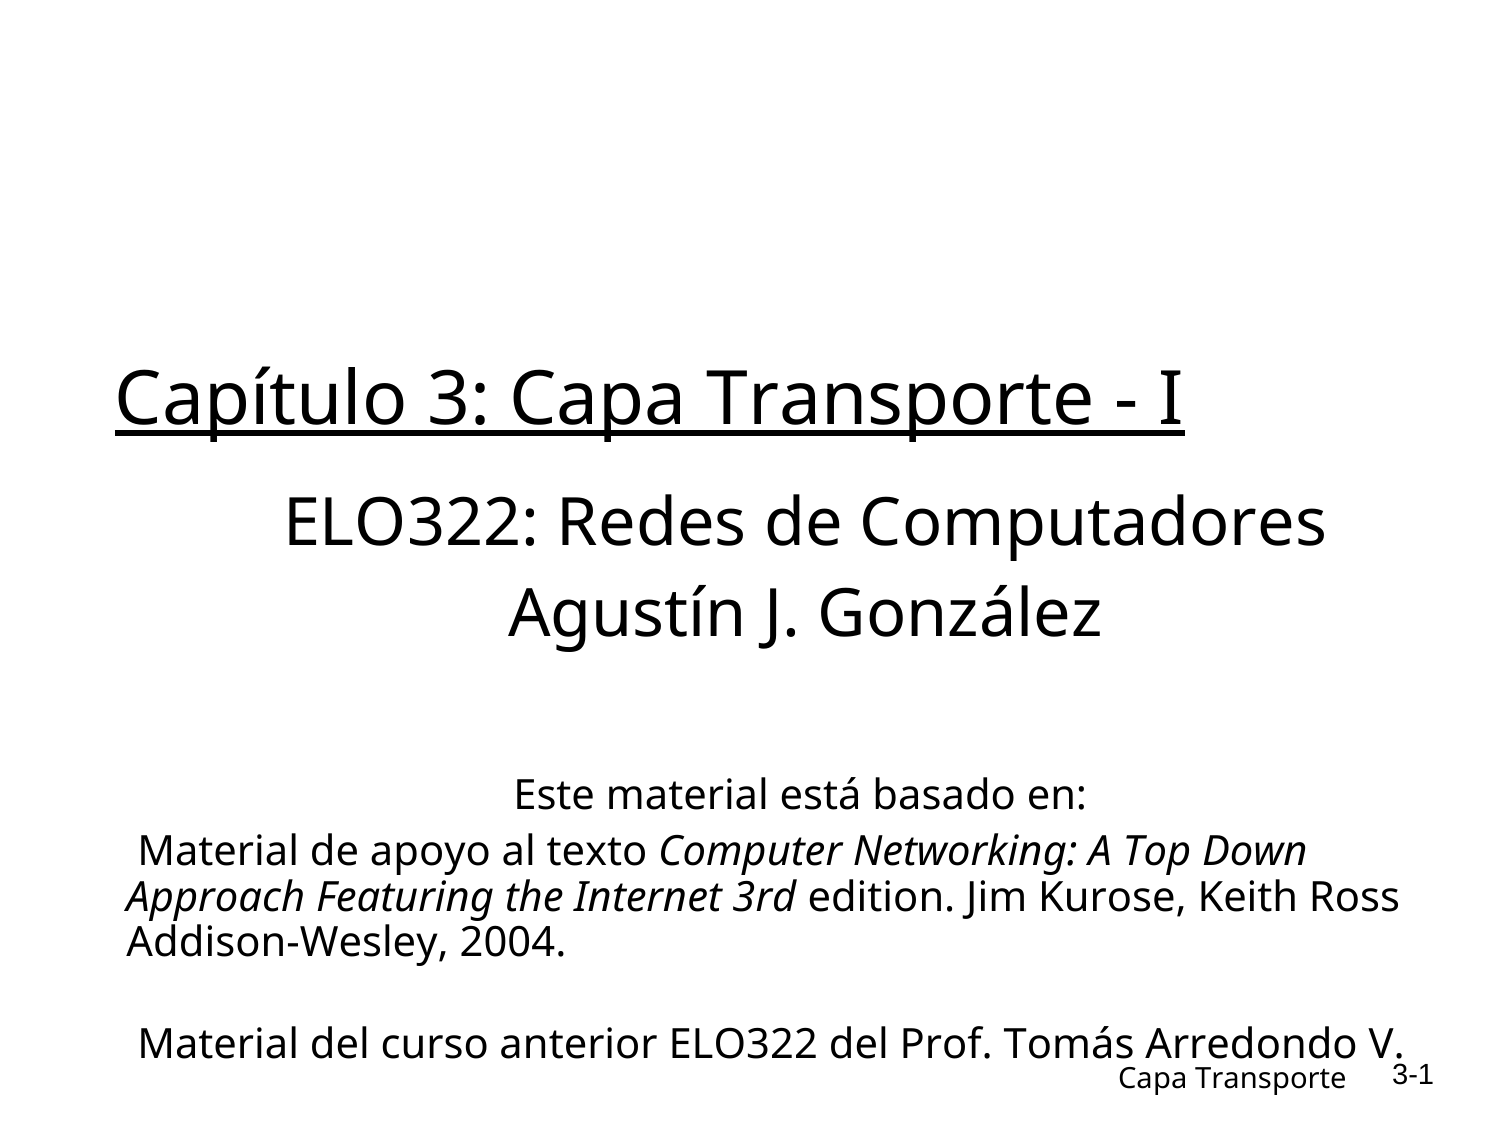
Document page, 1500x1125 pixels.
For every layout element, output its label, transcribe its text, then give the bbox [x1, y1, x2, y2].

title Capítulo 3: Capa Transporte - I [99, 274, 1375, 479]
subtitle ELO322: Redes de Computadores Agustín J. González Este material está basado en: Material de apoyo al texto Computer Networking: A Top Down Approach Featuring the Internet 3rd edition. Jim Kurose, Keith Ross Addison-Wesley, 2004. Material del curso anterior ELO322 del Prof. Tomás Arredondo V. [36, 479, 1500, 1106]
